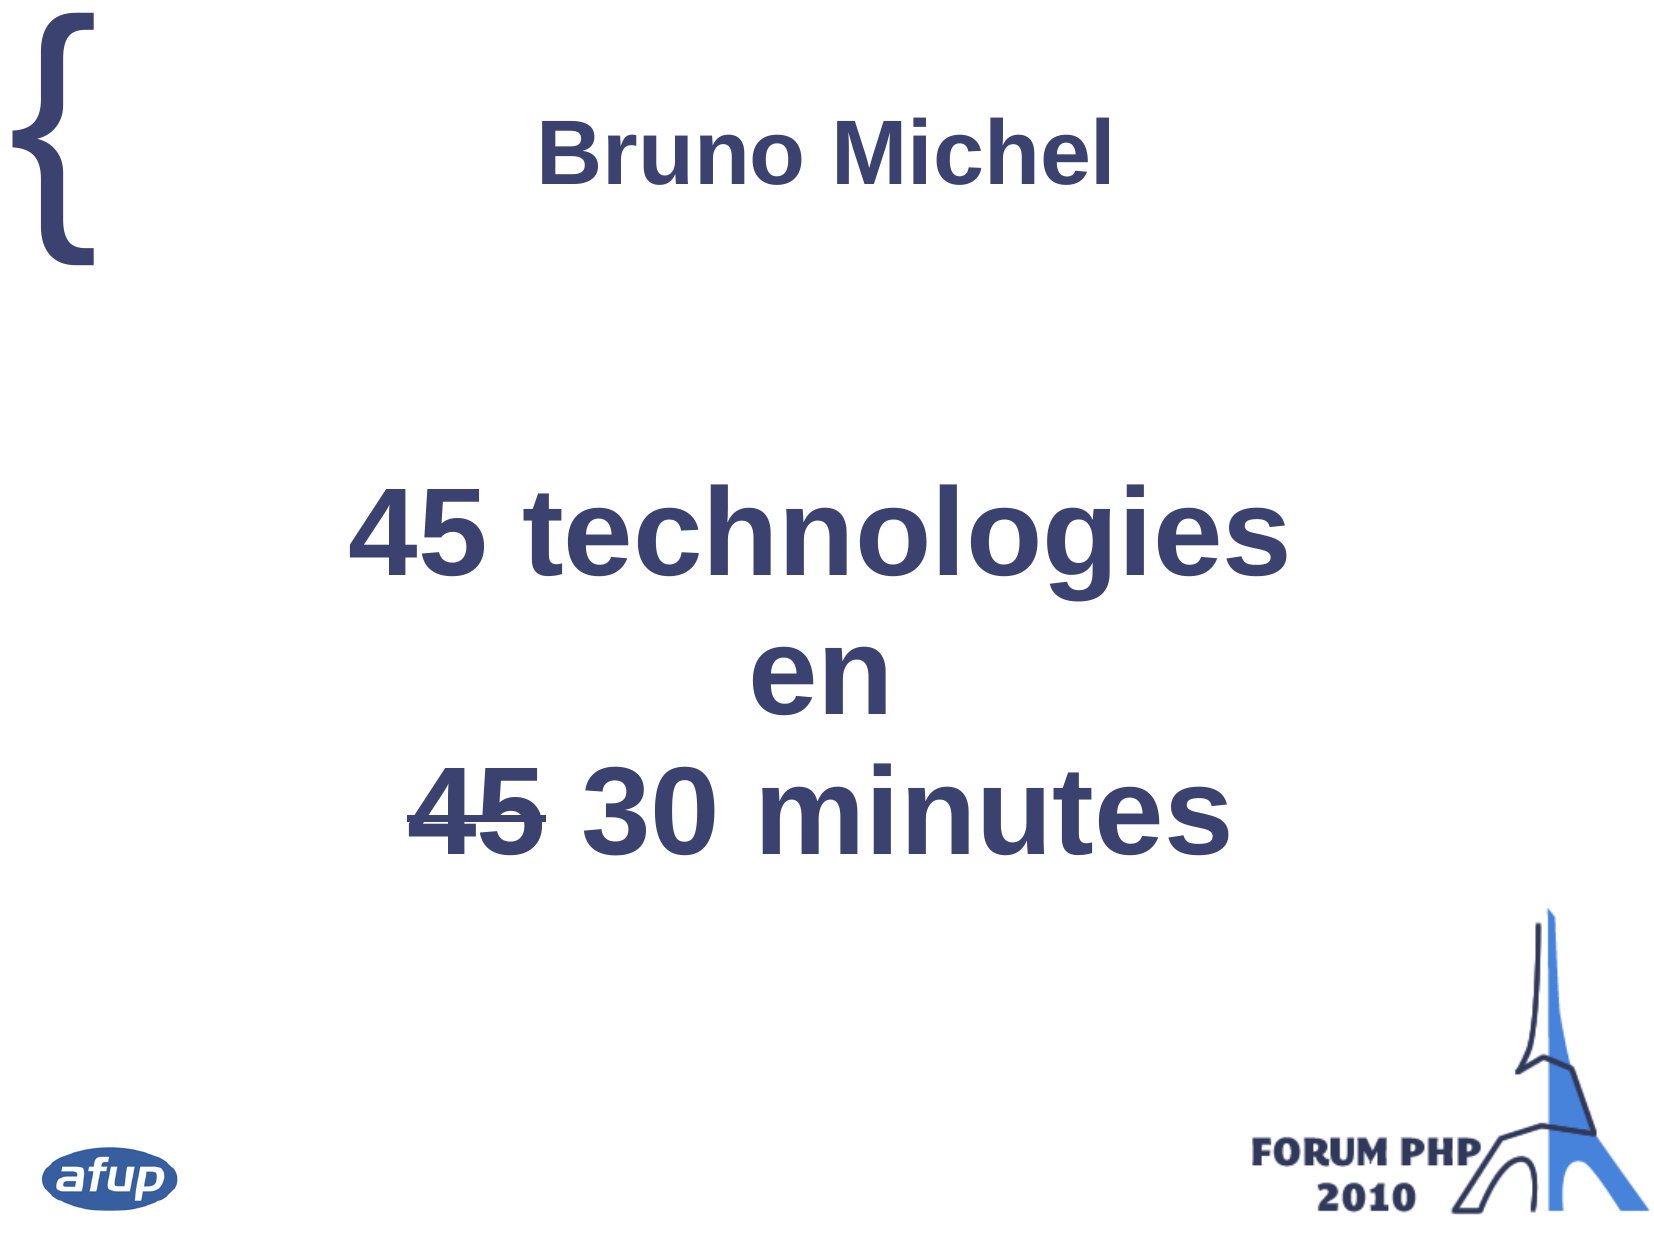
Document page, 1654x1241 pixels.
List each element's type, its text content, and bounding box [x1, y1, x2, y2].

title 45 technologies en 45 30 minutes [76, 280, 1565, 1063]
picture [41, 1146, 178, 1211]
title Bruno Michel [82, 56, 1571, 250]
picture [1240, 872, 1650, 1241]
